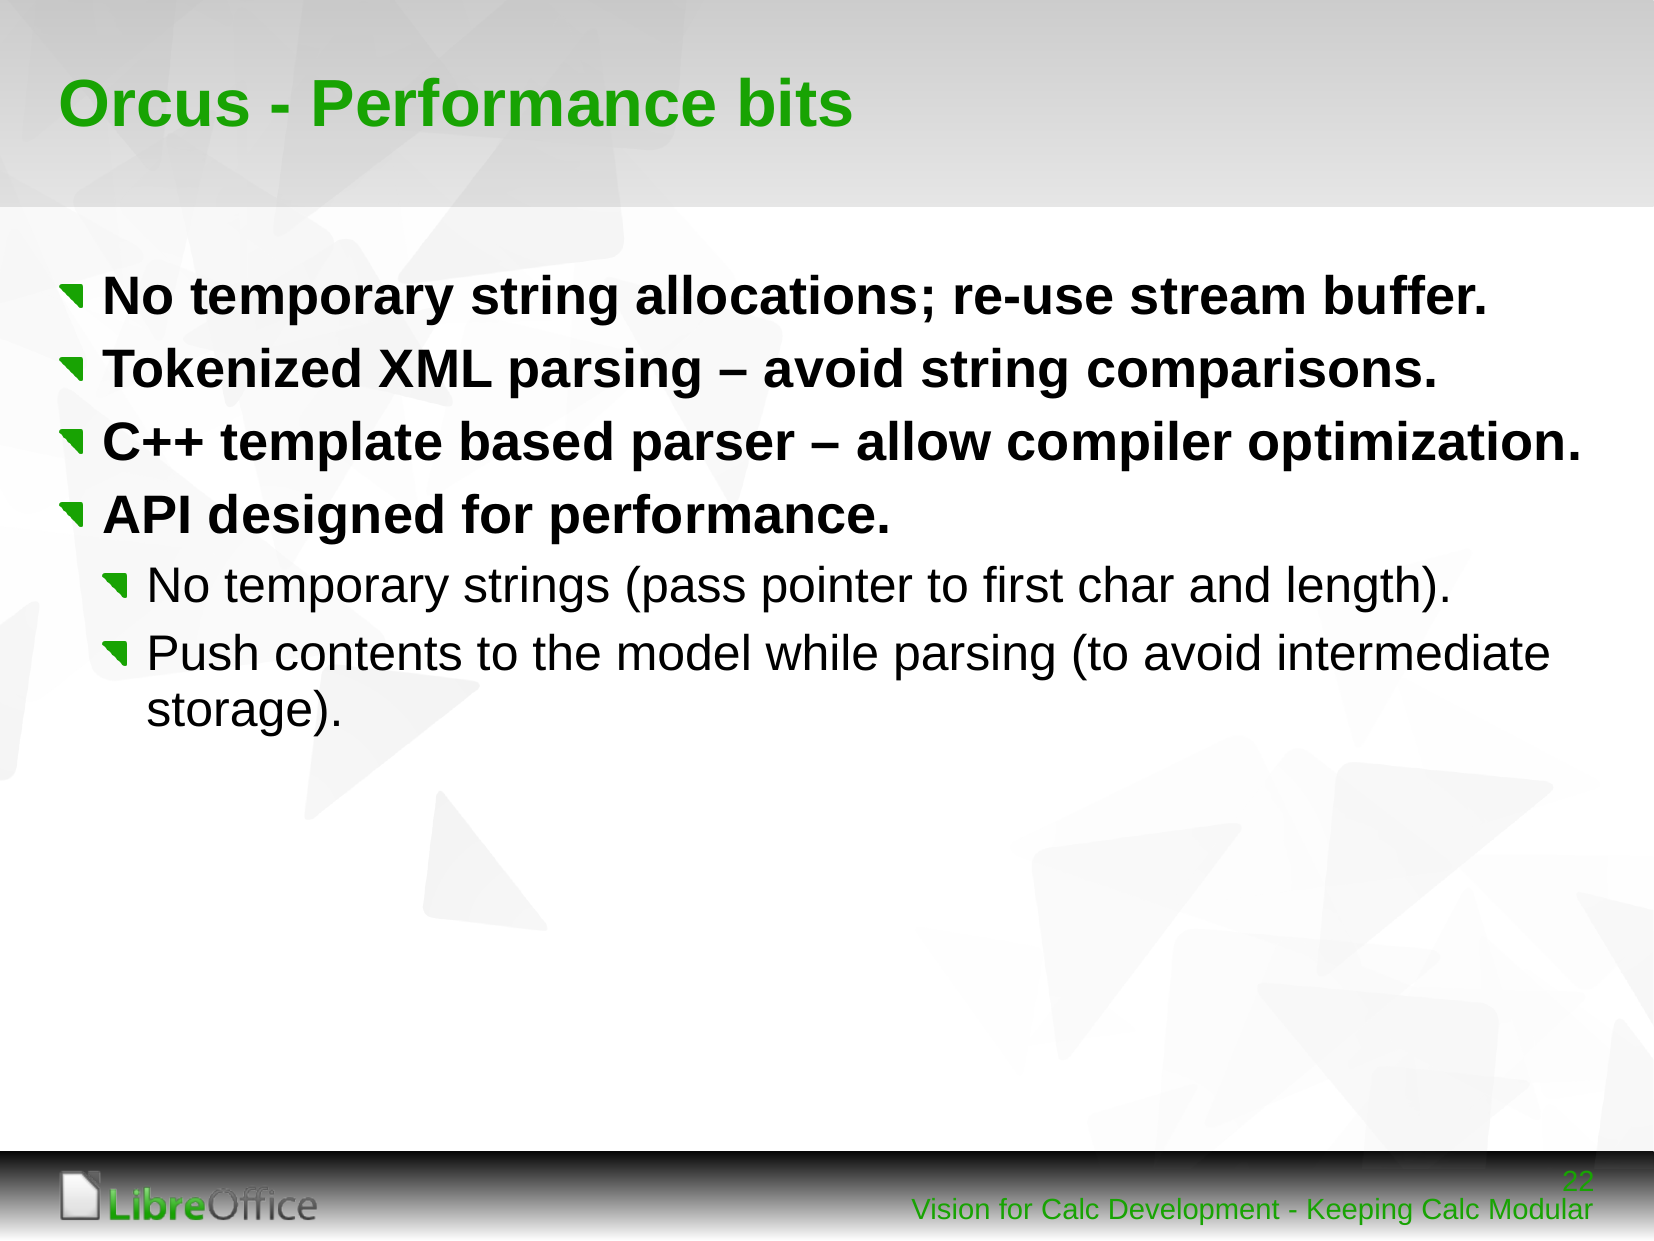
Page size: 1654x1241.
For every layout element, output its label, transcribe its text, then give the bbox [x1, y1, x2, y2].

list No temporary string allocations; re-use stream buffer. Tokenized XML parsing – avoid string comparisons. C++ template based parser – allow compiler optimization. API designed for performance. No temporary strings (pass pointer to first char and length). Push contents to the model while parsing (to avoid intermediate storage). [59, 265, 1595, 1085]
picture [0, 0, 783, 931]
picture [915, 548, 1654, 1169]
picture [41, 1152, 337, 1240]
title Orcus - Performance bits [59, 29, 1595, 178]
